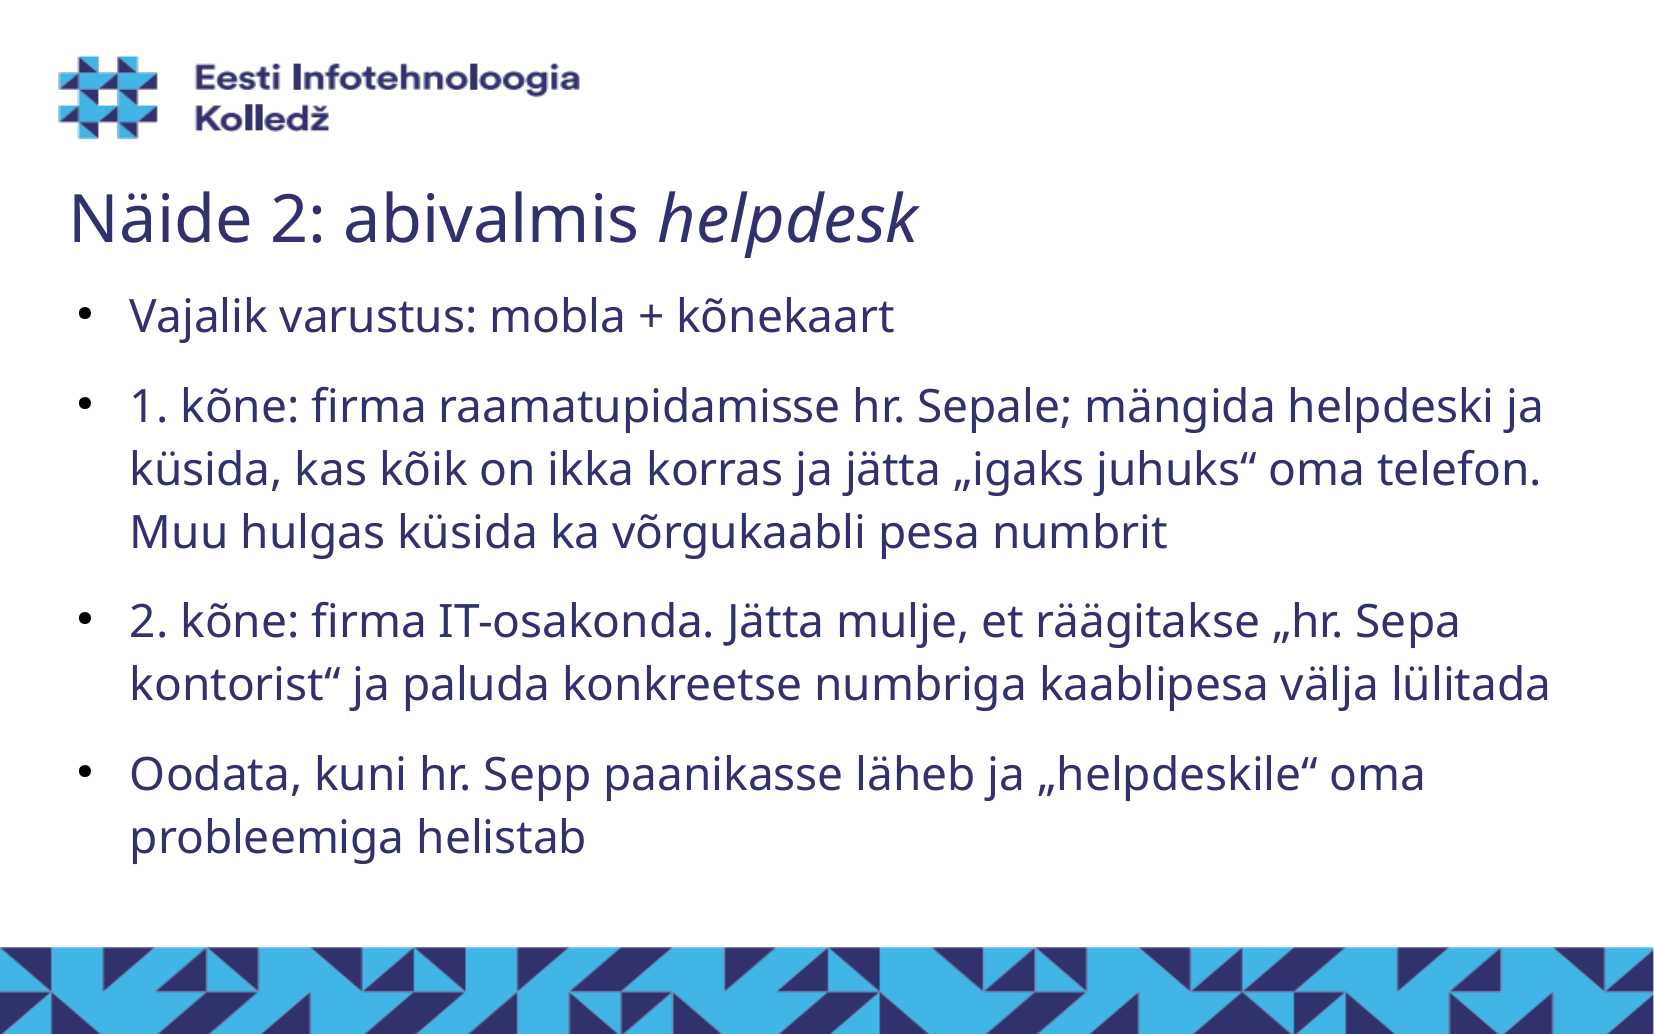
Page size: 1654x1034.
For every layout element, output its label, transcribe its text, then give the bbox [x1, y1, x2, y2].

title Näide 2: abivalmis helpdesk [68, 147, 1536, 283]
list Vajalik varustus: mobla + kõnekaart 1. kõne: firma raamatupidamisse hr. Sepale; mängida helpdeski ja küsida, kas kõik on ikka korras ja jätta „igaks juhuks“ oma telefon. Muu hulgas küsida ka võrgukaabli pesa numbrit 2. kõne: firma IT-osakonda. Jätta mulje, et räägitakse „hr. Sepa kontorist“ ja paluda konkreetse numbriga kaablipesa välja lülitada Oodata, kuni hr. Sepp paanikasse läheb ja „helpdeskile“ oma probleemiga helistab [59, 283, 1595, 936]
